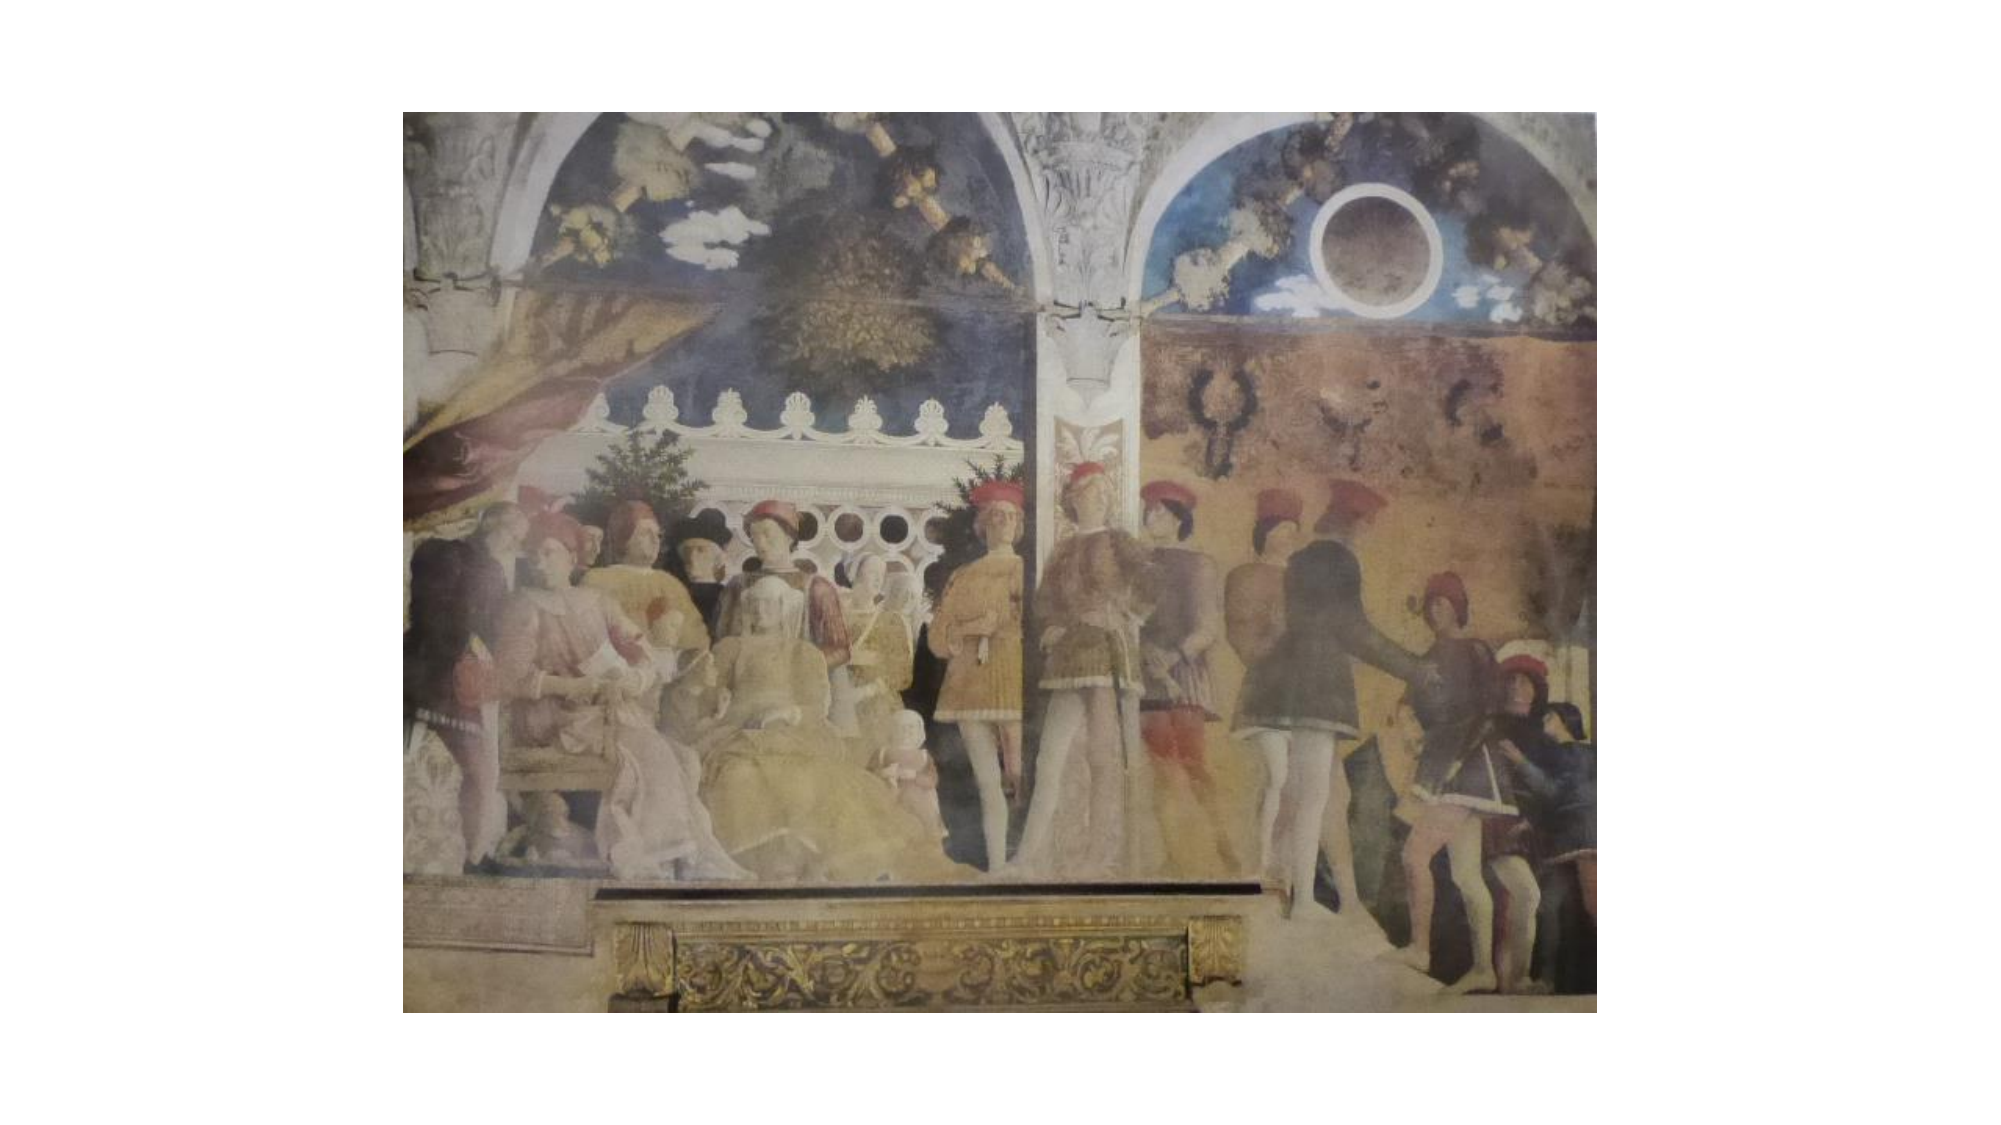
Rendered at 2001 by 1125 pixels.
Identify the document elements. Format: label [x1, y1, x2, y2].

picture [403, 112, 1597, 1013]
